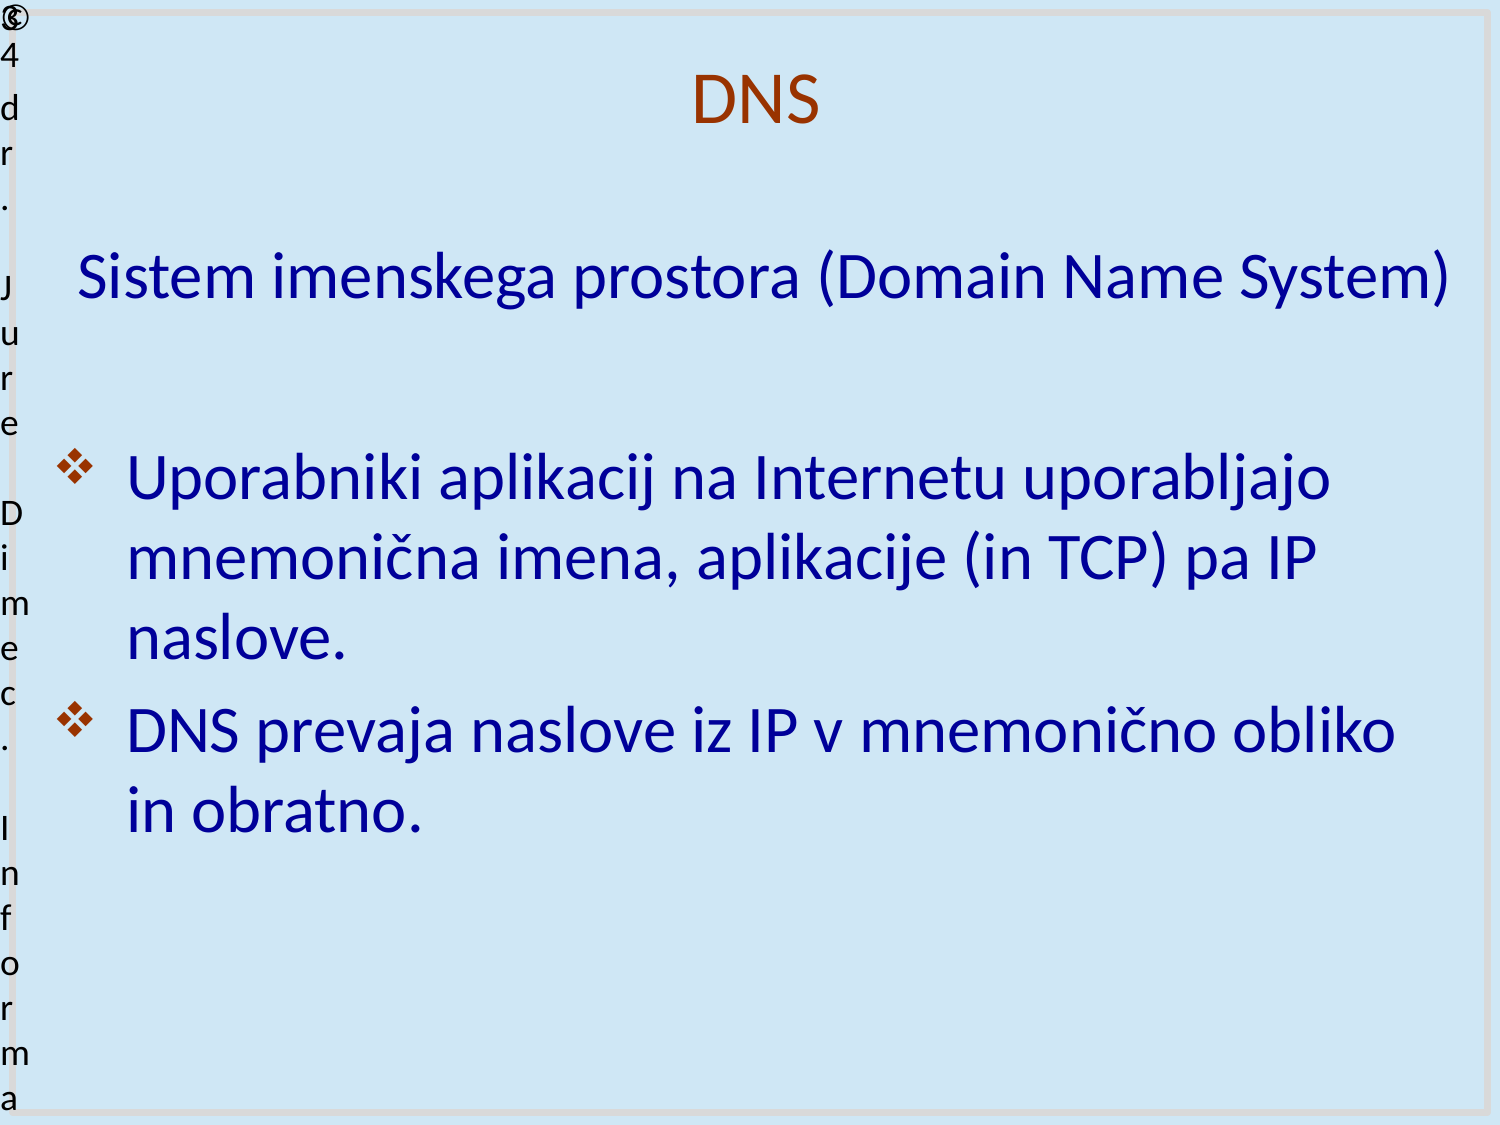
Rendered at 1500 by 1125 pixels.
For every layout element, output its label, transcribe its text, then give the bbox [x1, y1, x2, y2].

list Uporabniki aplikacij na Internetu uporabljajo mnemonična imena, aplikacije (in TCP) pa IP naslove. DNS prevaja naslove iz IP v mnemonično obliko in obratno. [37, 425, 1475, 1050]
title DNS [37, 37, 1475, 150]
text_box Sistem imenskega prostora (Domain Name System) [62, 224, 1500, 320]
